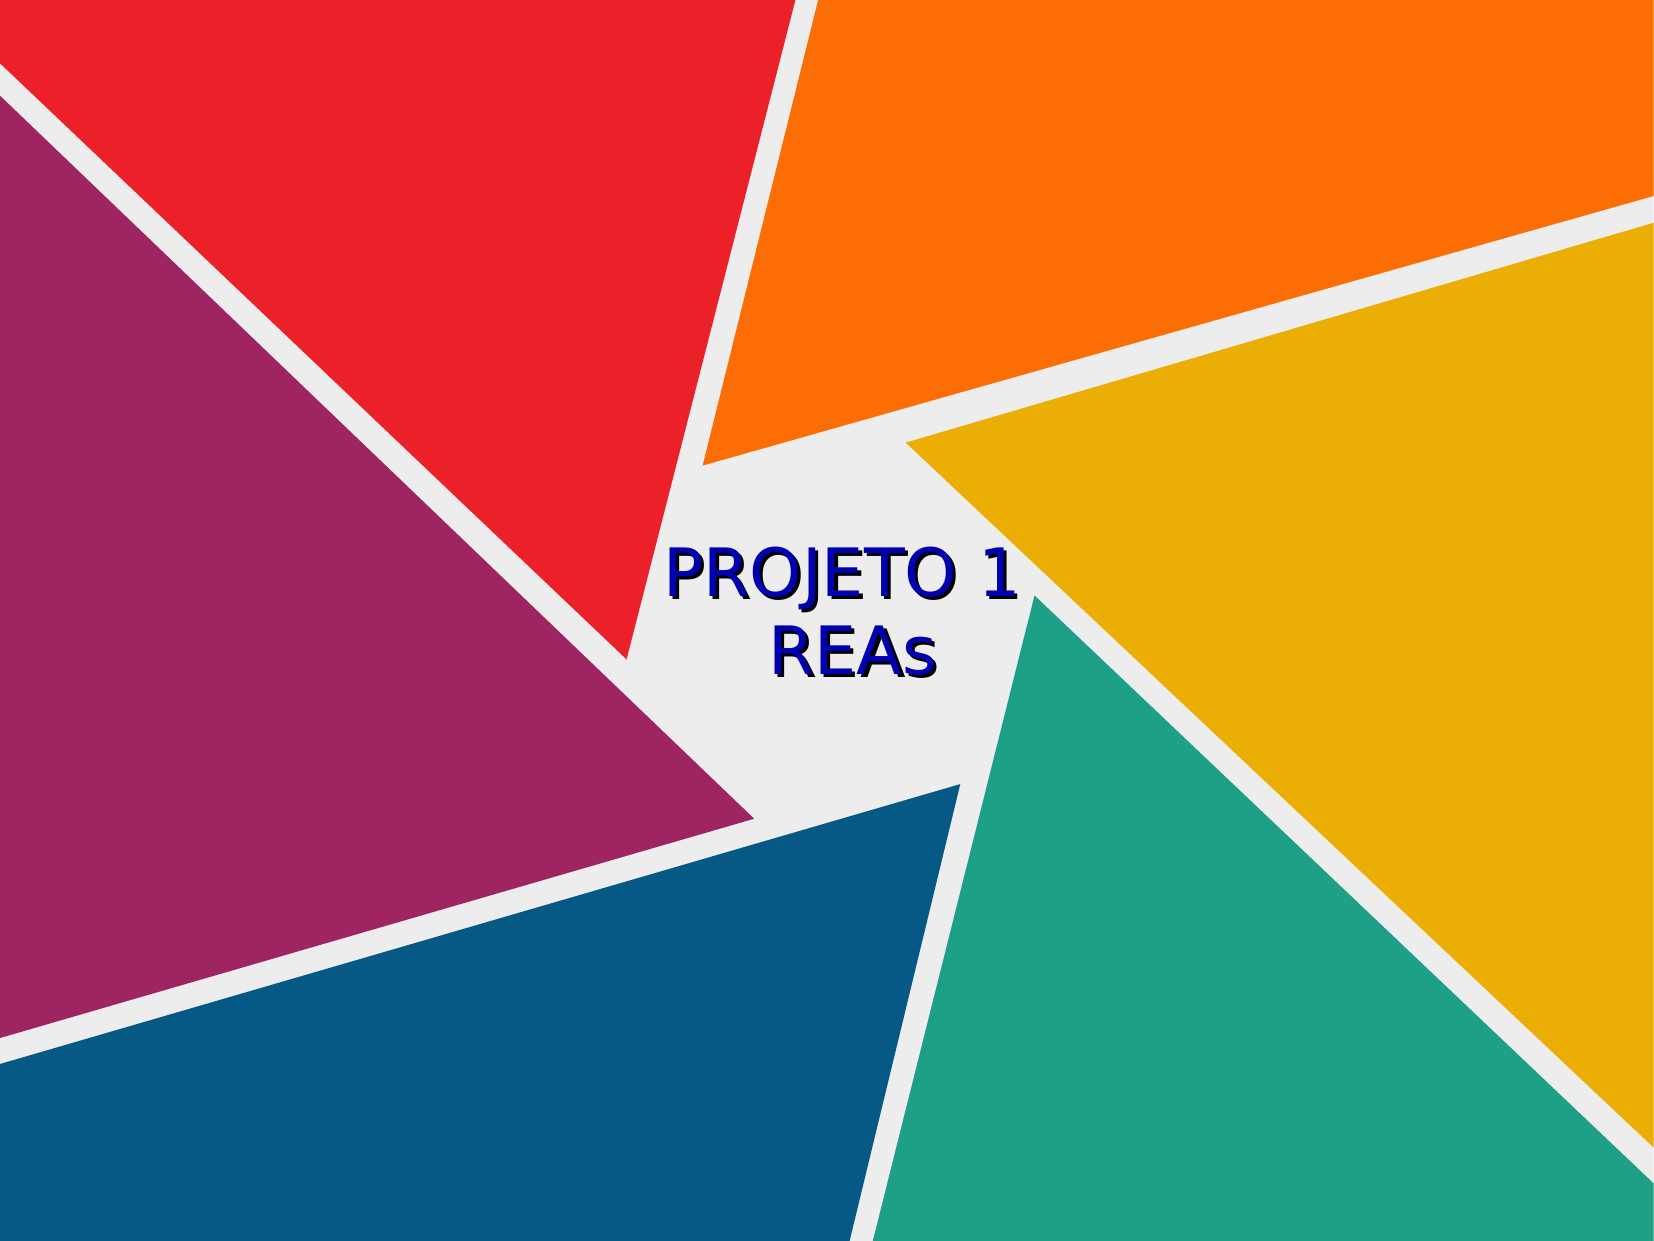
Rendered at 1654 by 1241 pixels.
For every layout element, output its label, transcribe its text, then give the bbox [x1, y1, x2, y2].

subtitle PROJETO 1 REAs [642, 409, 1063, 815]
